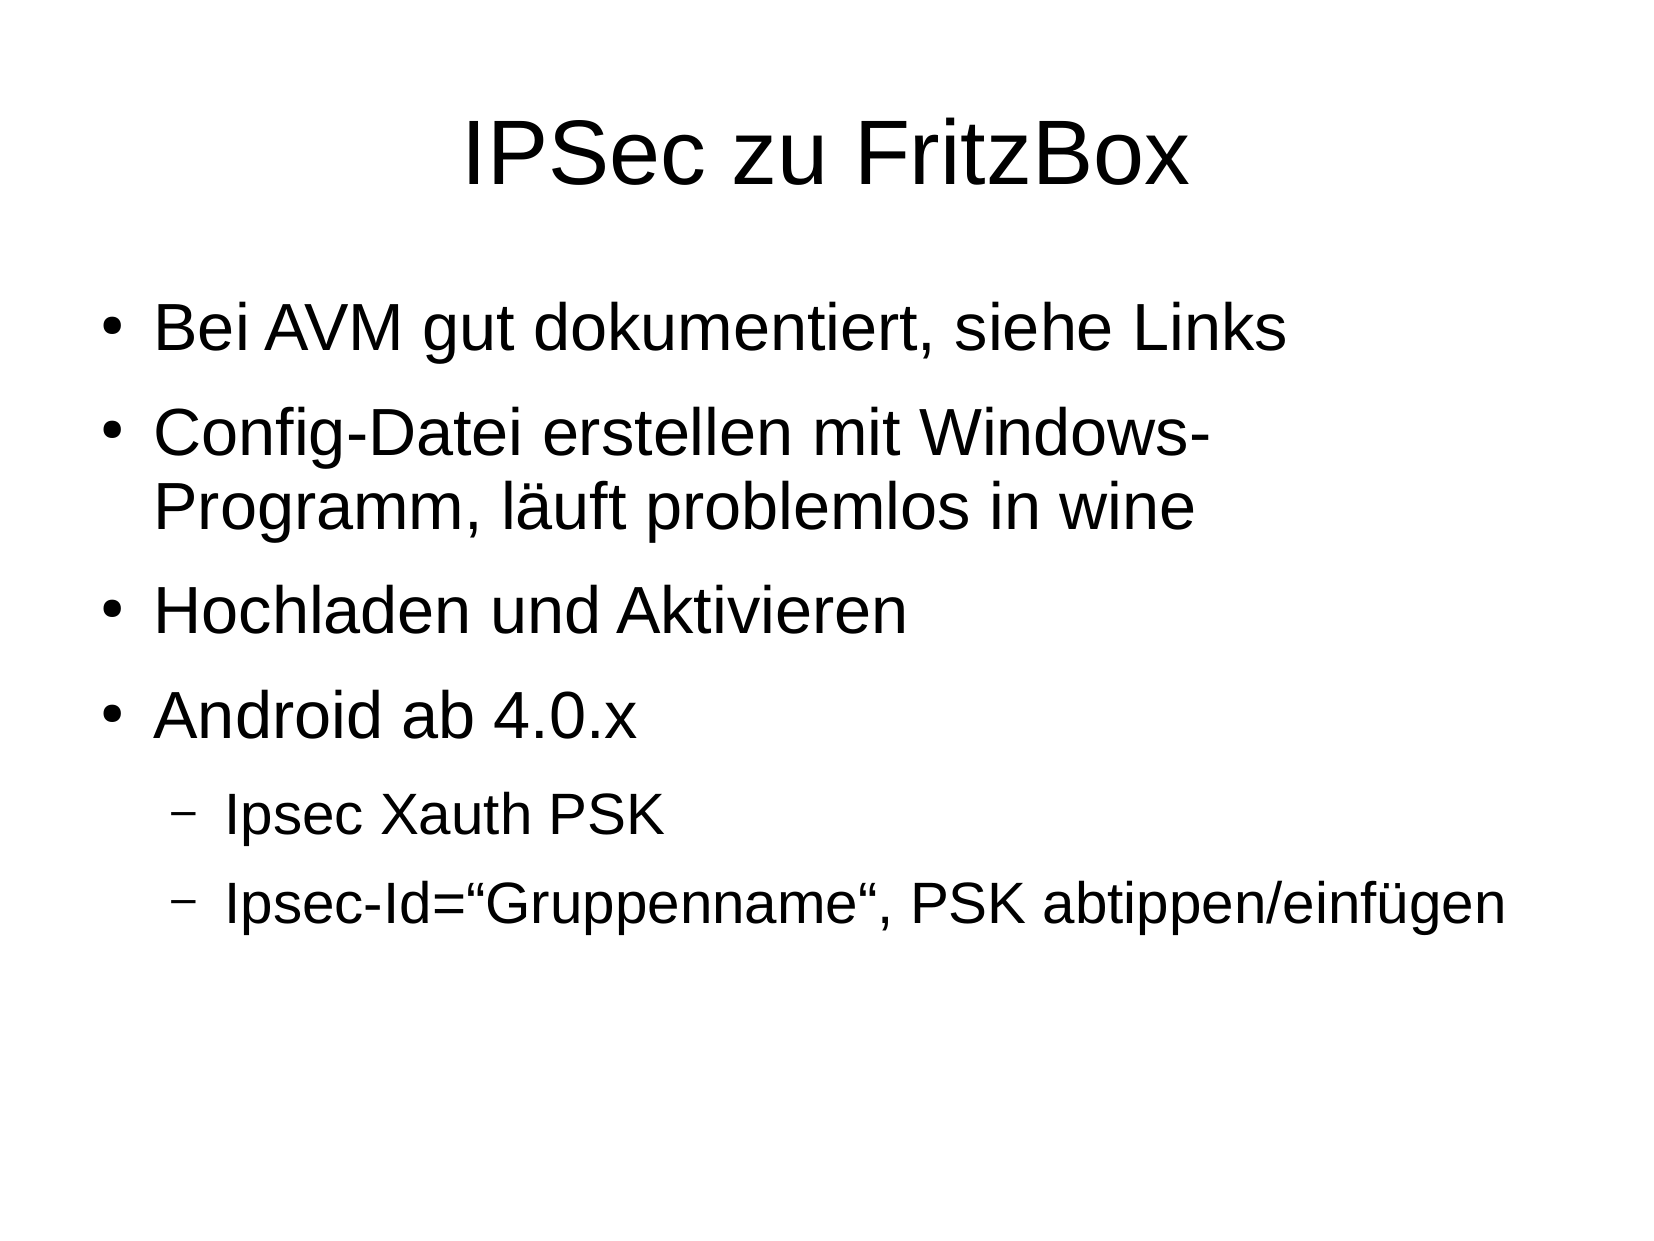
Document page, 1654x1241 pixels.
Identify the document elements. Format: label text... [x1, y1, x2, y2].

title IPSec zu FritzBox [82, 49, 1571, 257]
list Bei AVM gut dokumentiert, siehe Links Config-Datei erstellen mit Windows-Programm, läuft problemlos in wine Hochladen und Aktivieren Android ab 4.0.x Ipsec Xauth PSK Ipsec-Id=“Gruppenname“, PSK abtippen/einfügen [82, 290, 1538, 1010]
